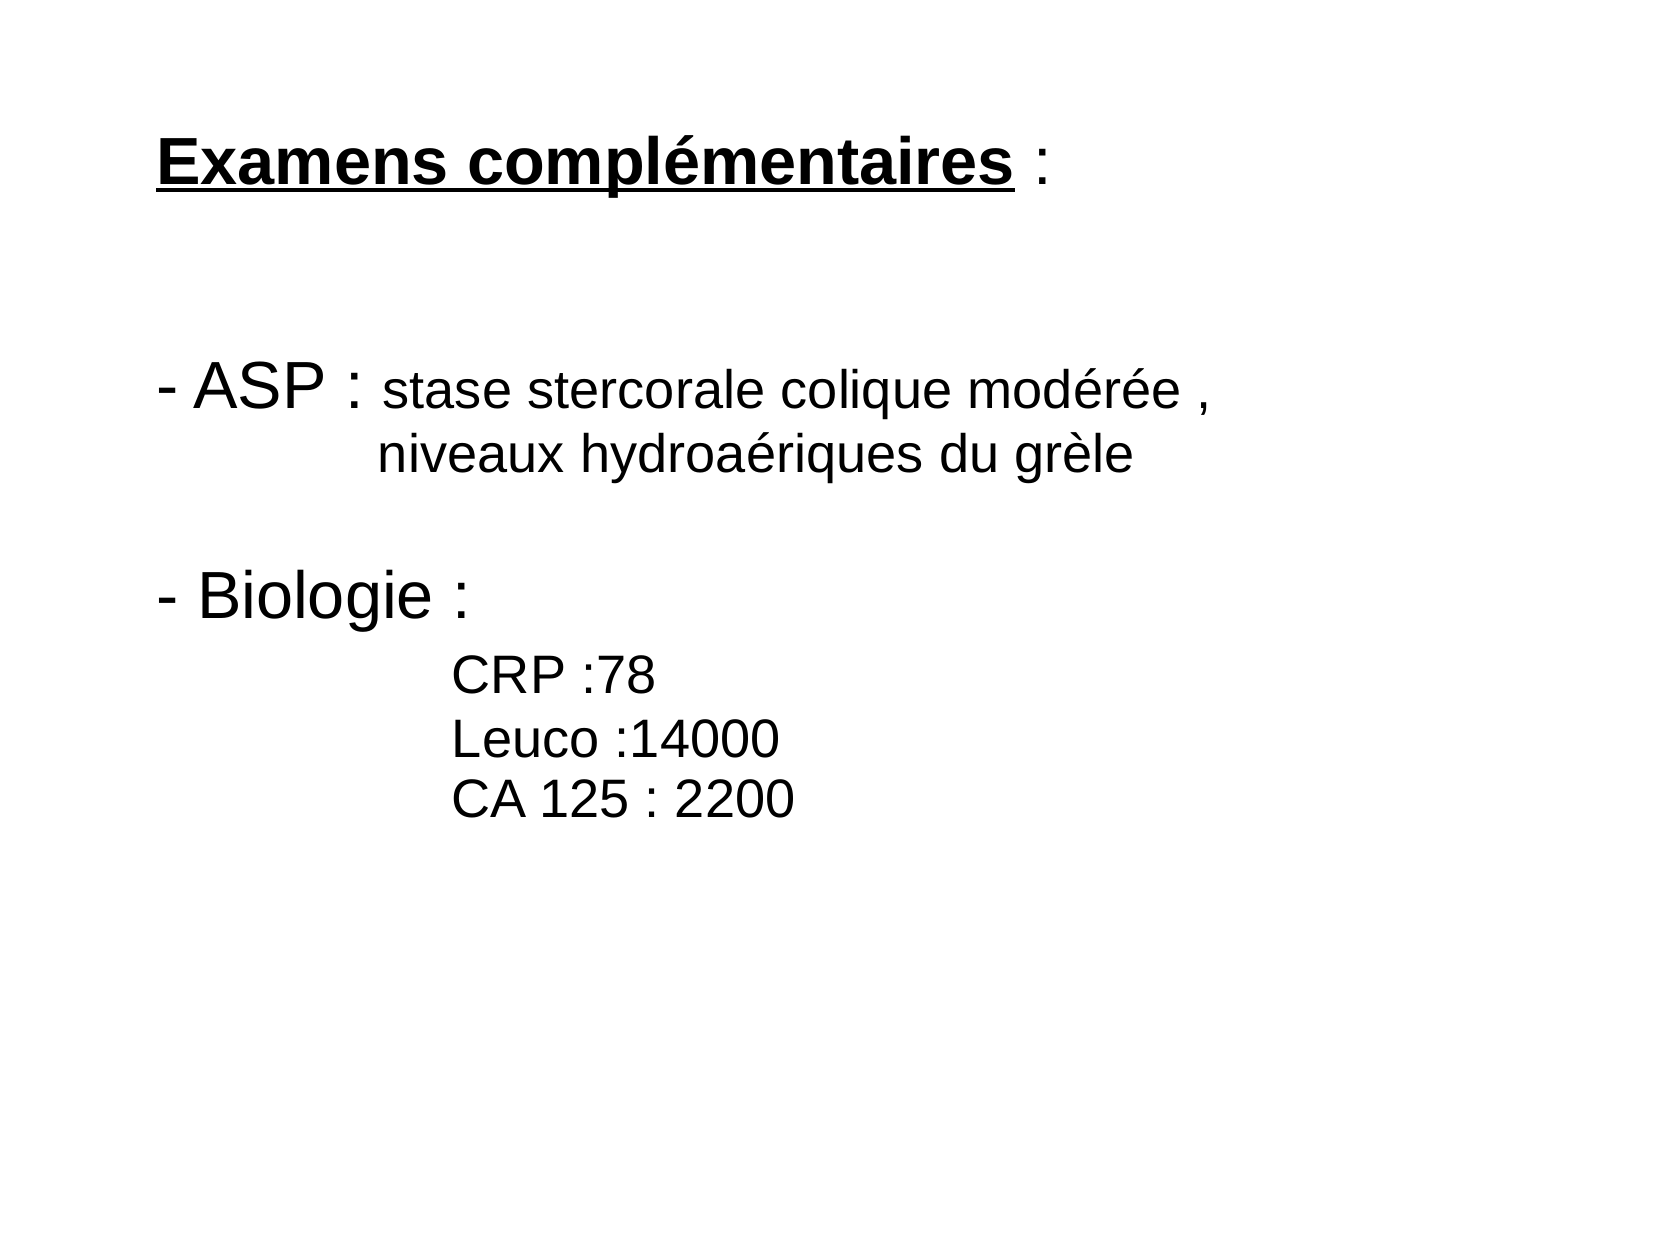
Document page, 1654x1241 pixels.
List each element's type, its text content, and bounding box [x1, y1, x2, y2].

subtitle Examens complémentaires : - ASP : stase stercorale colique modérée , niveaux hydroaériques du grèle - Biologie : CRP :78 Leuco :14000 CA 125 : 2200 [82, 49, 1571, 1109]
